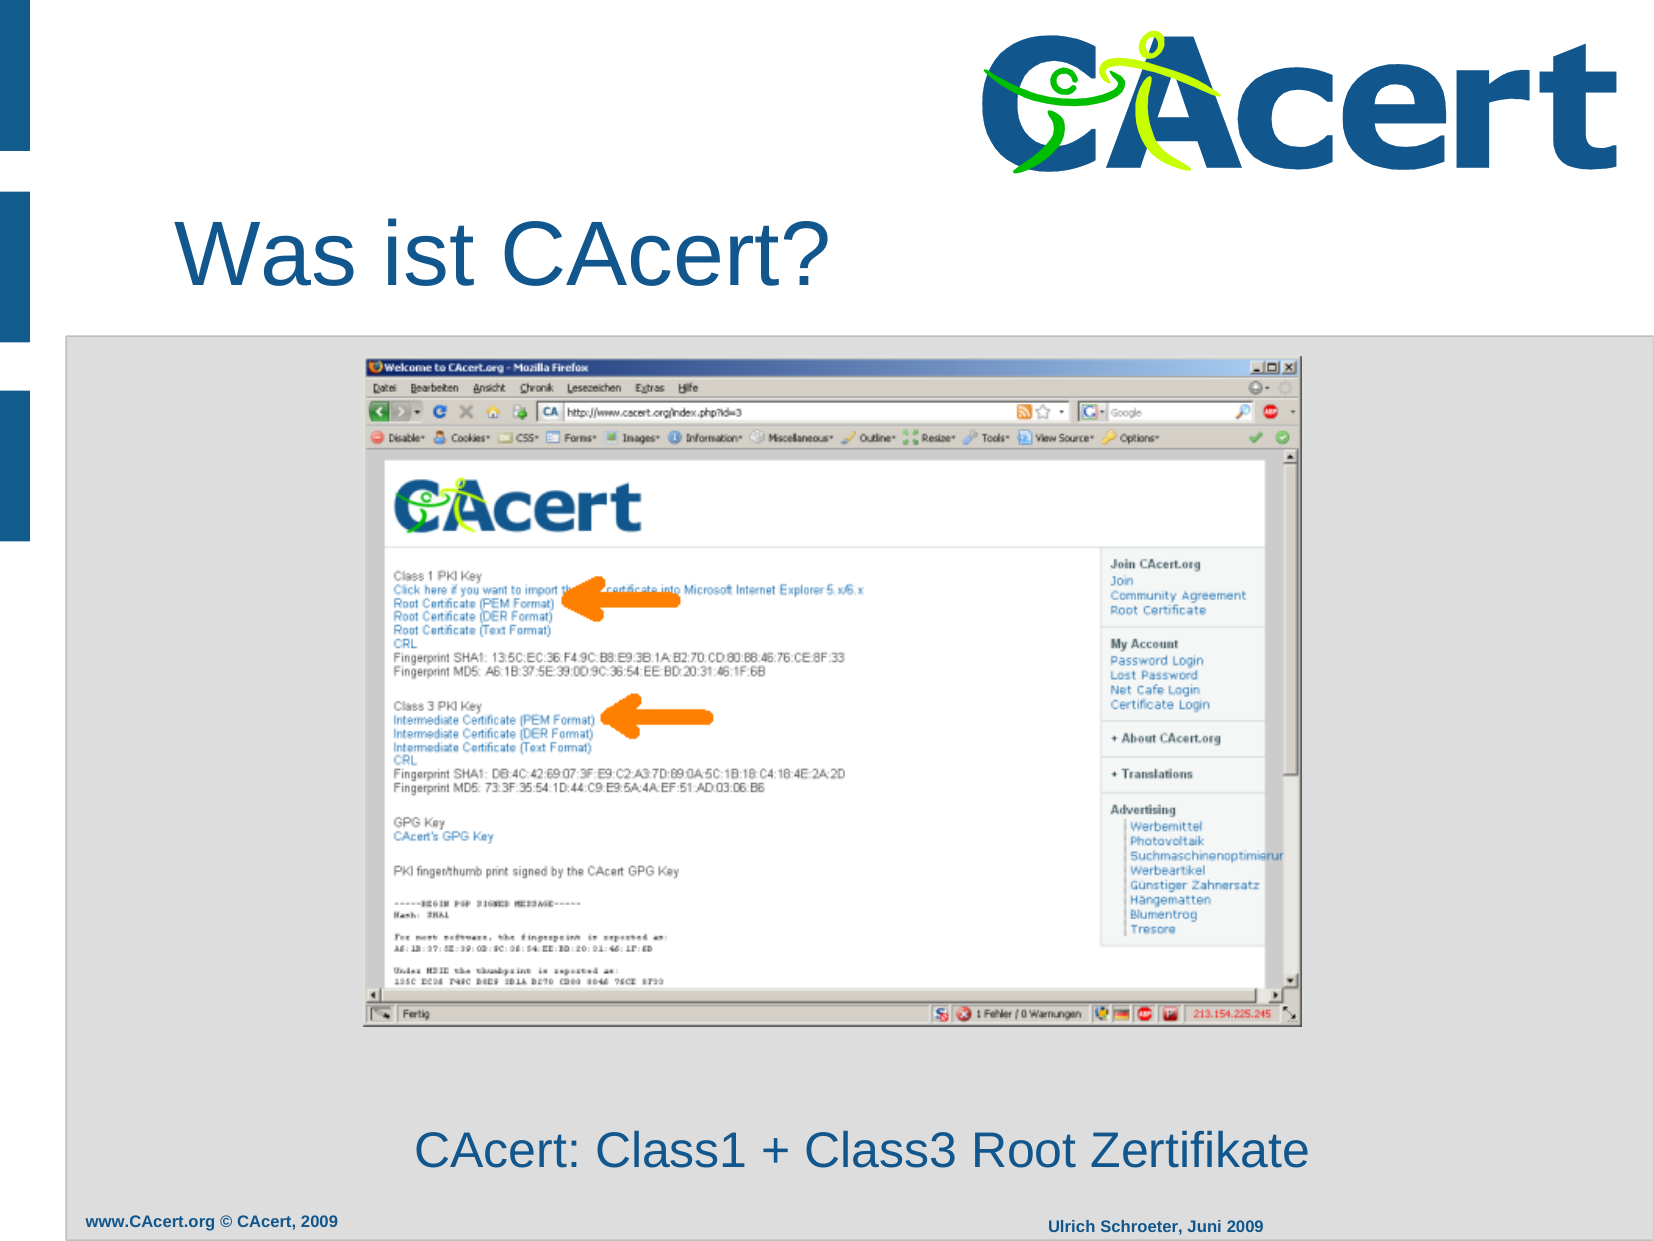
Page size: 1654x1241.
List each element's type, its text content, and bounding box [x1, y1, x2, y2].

picture [363, 356, 1302, 1027]
text_box Was ist CAcert? [118, 195, 837, 313]
text_box CAcert: Class1 + Class3 Root Zertifikate [327, 1115, 1398, 1186]
